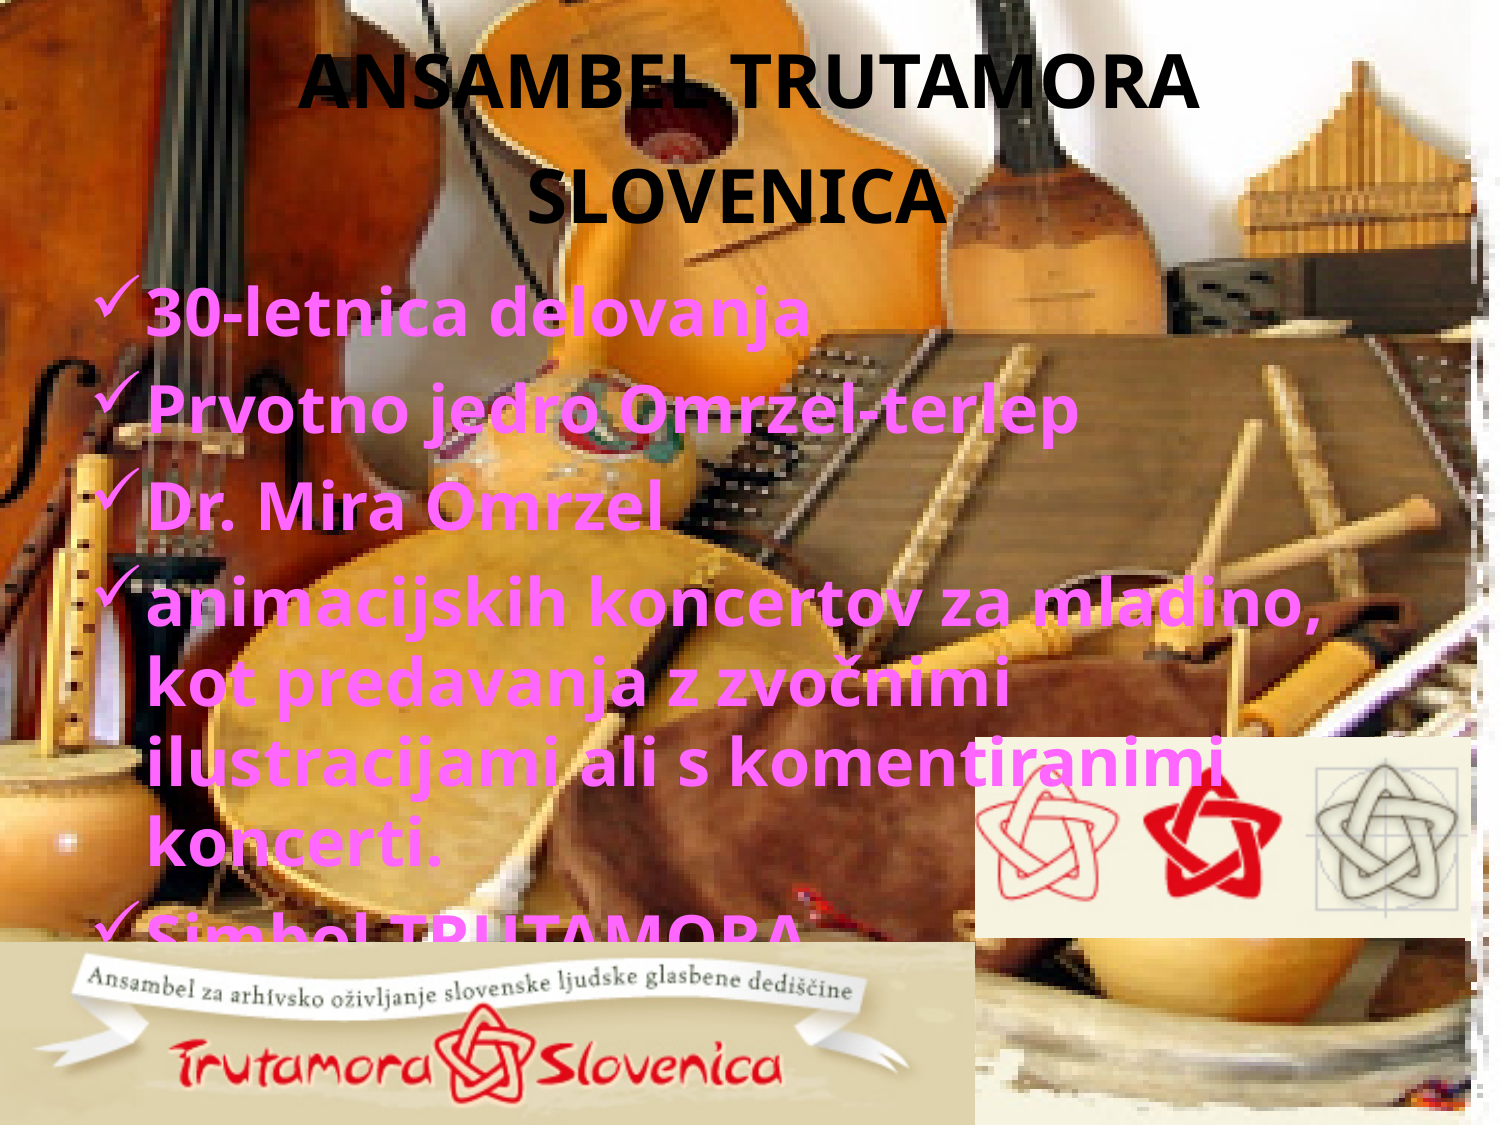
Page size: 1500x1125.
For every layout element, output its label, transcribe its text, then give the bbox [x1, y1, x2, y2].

title ANSAMBEL TRUTAMORA SLOVENICA [75, 45, 1425, 233]
picture [0, 0, 1500, 1125]
list 30-letnica delovanja Prvotno jedro Omrzel-terlep Dr. Mira Omrzel animacijskih koncertov za mladino, kot predavanja z zvočnimi ilustracijami ali s komentiranimi koncerti. Simbol TRUTAMORA [75, 262, 1425, 1005]
